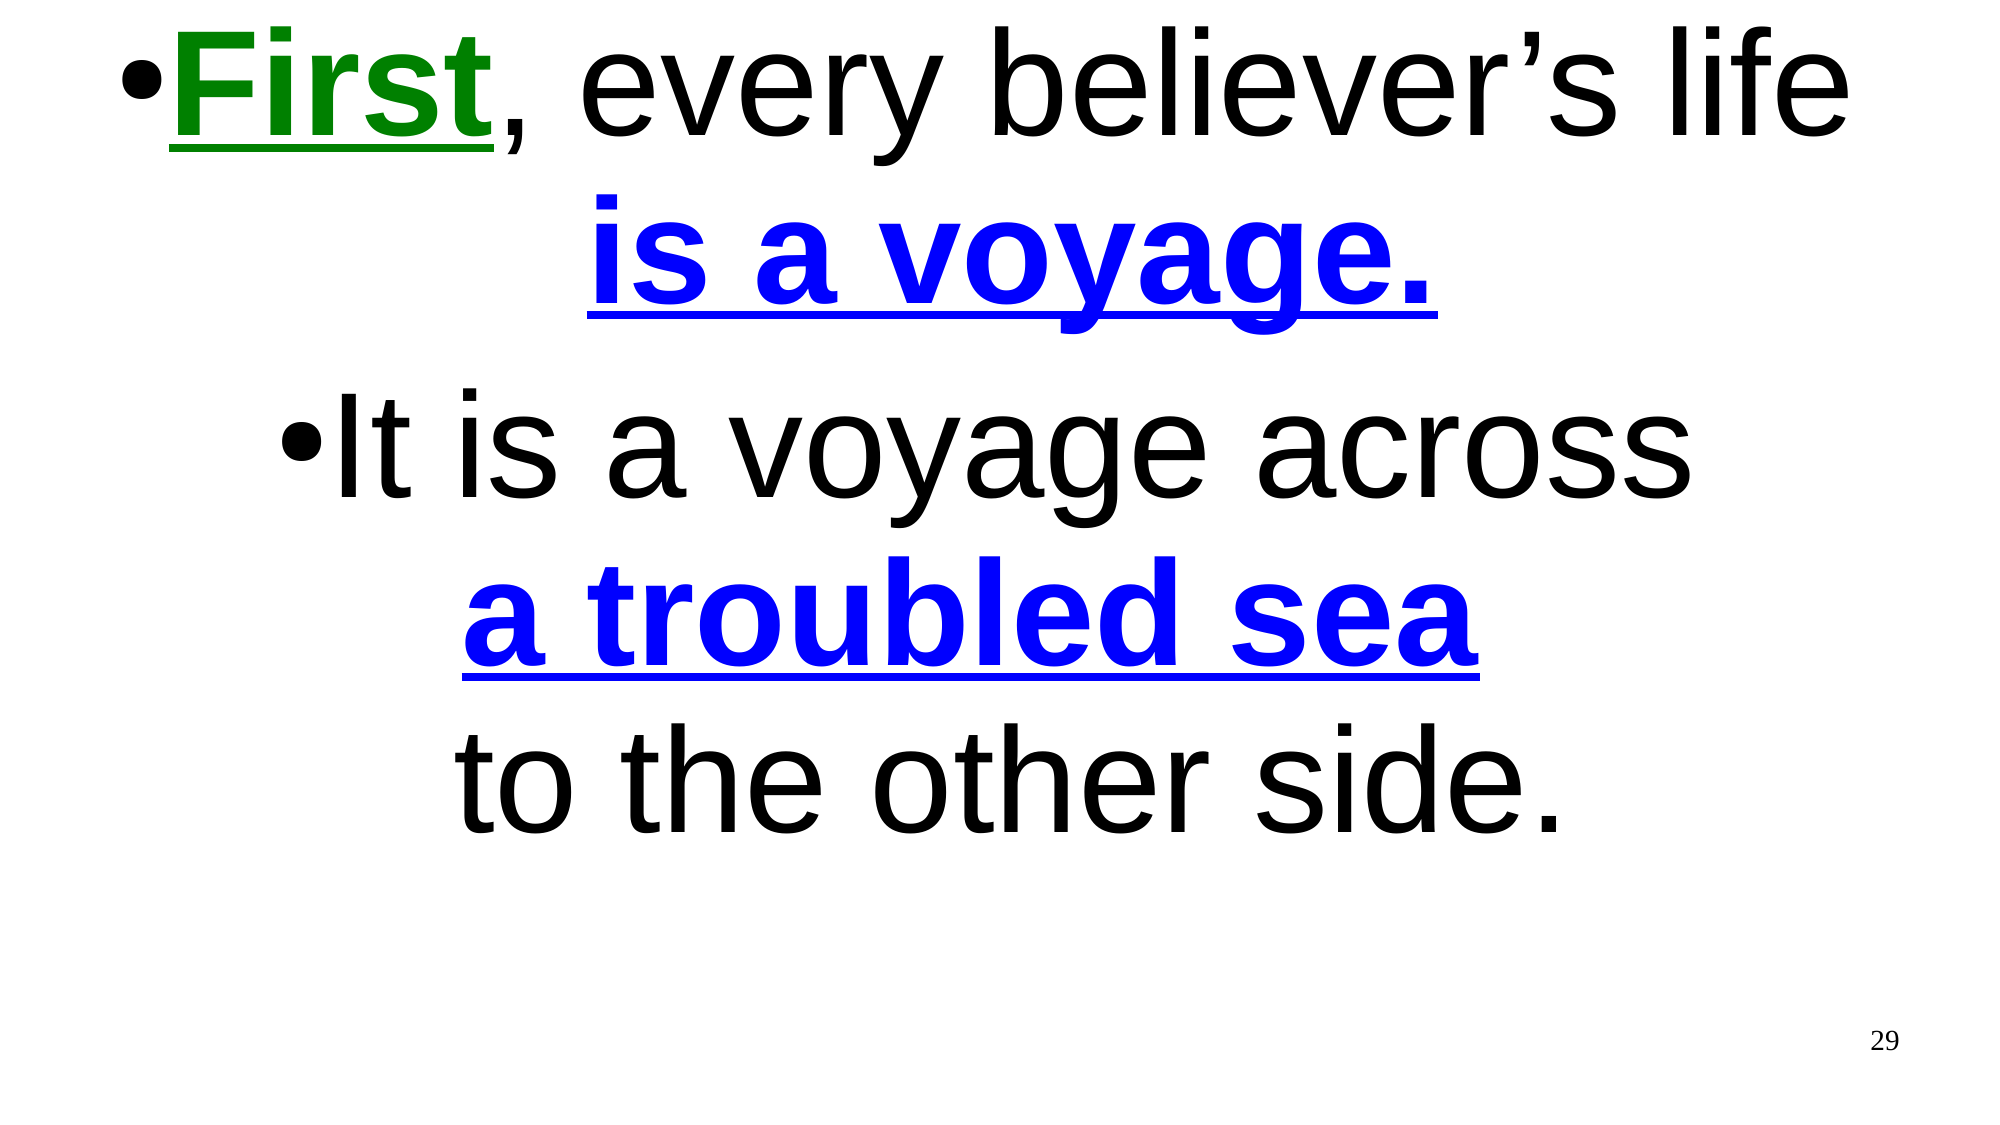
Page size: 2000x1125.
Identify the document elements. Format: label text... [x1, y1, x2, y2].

list First, every believer’s life is a voyage. It is a voyage across a troubled sea to the other side. [0, 0, 1996, 1123]
